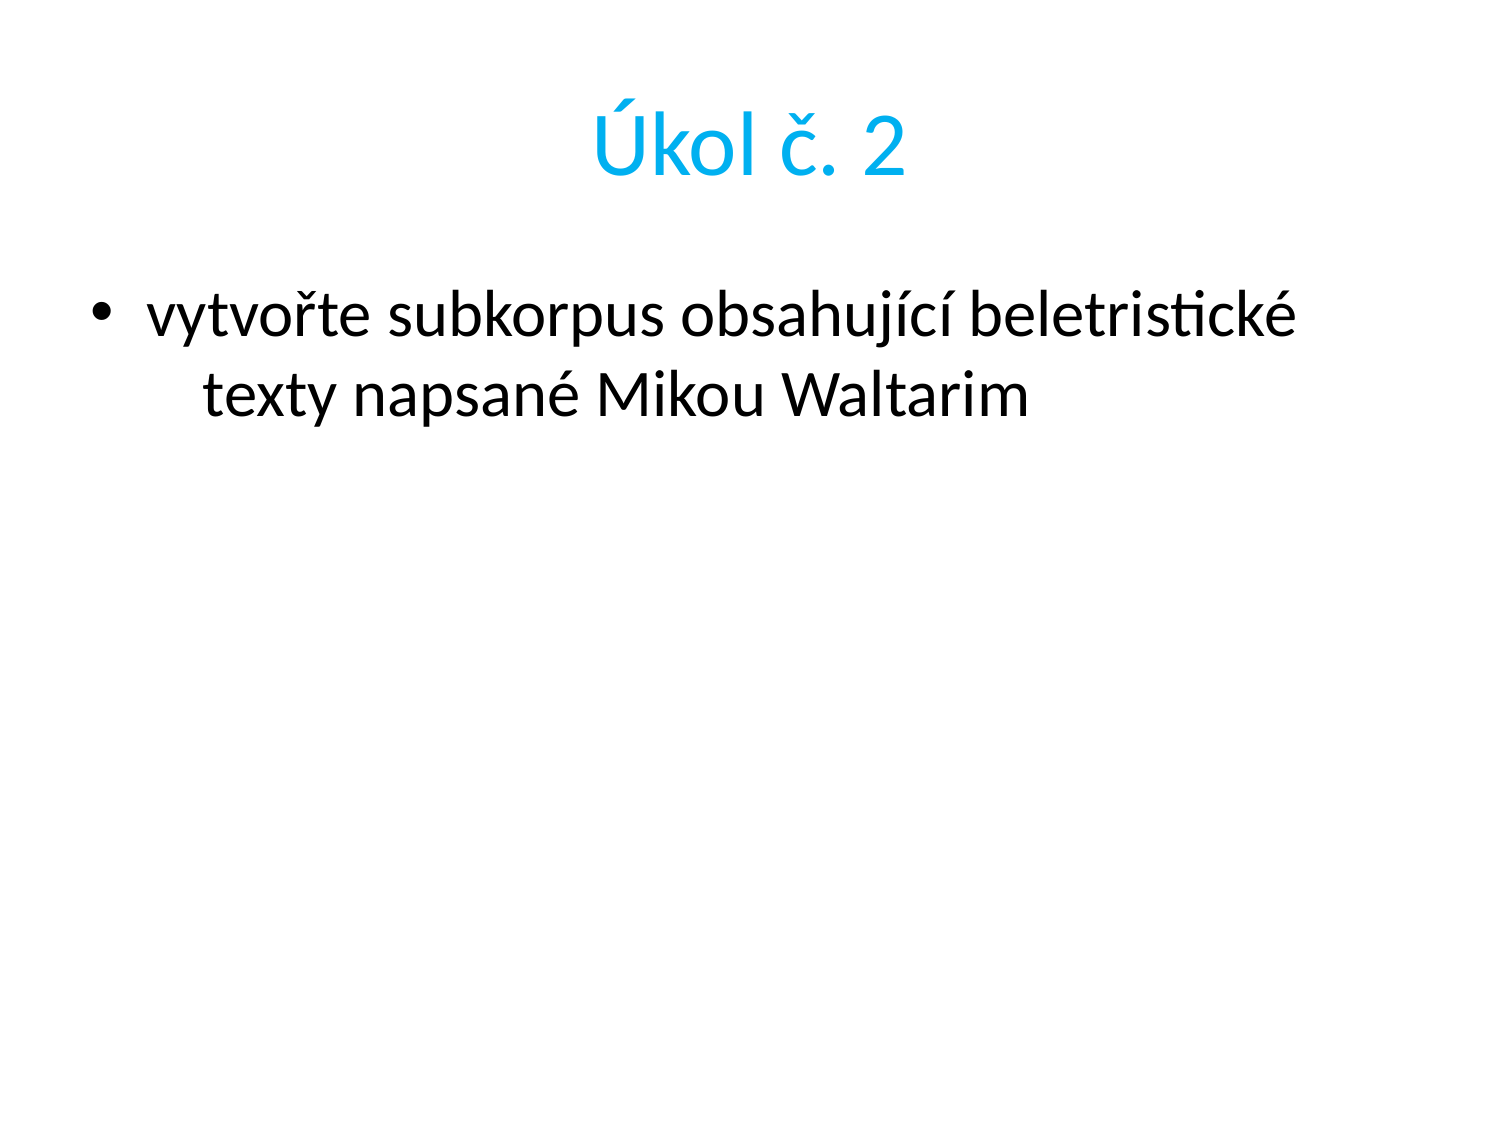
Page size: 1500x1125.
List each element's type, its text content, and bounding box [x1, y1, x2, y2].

list vytvořte subkorpus obsahující beletristické texty napsané Mikou Waltarim [75, 262, 1426, 1005]
title Úkol č. 2 [75, 45, 1426, 233]
